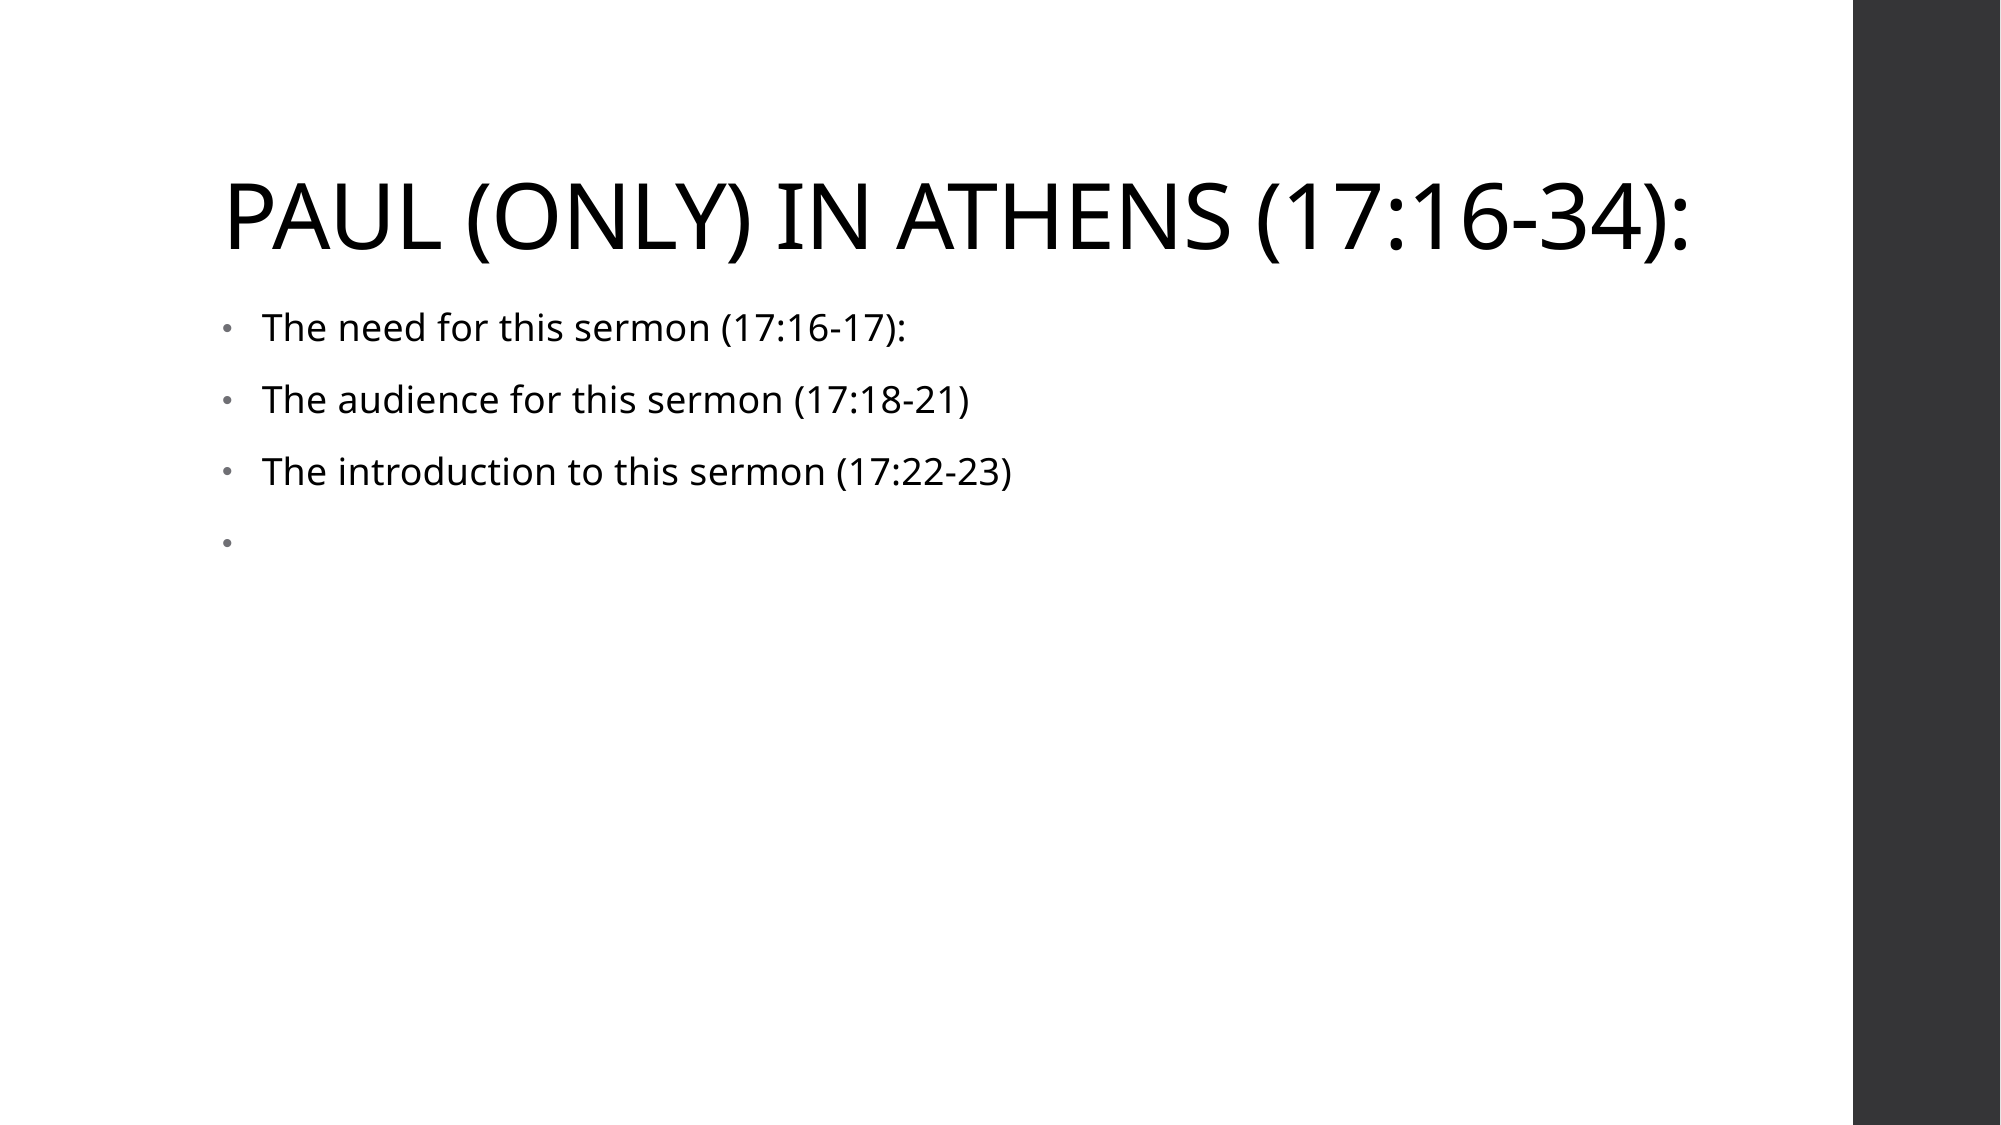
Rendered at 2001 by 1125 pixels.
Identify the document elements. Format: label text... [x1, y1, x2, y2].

list The need for this sermon (17:16-17): The audience for this sermon (17:18-21) The introduction to this sermon (17:22-23) [206, 299, 1617, 1014]
title PAUL (ONLY) IN ATHENS (17:16-34): [206, 60, 1797, 278]
